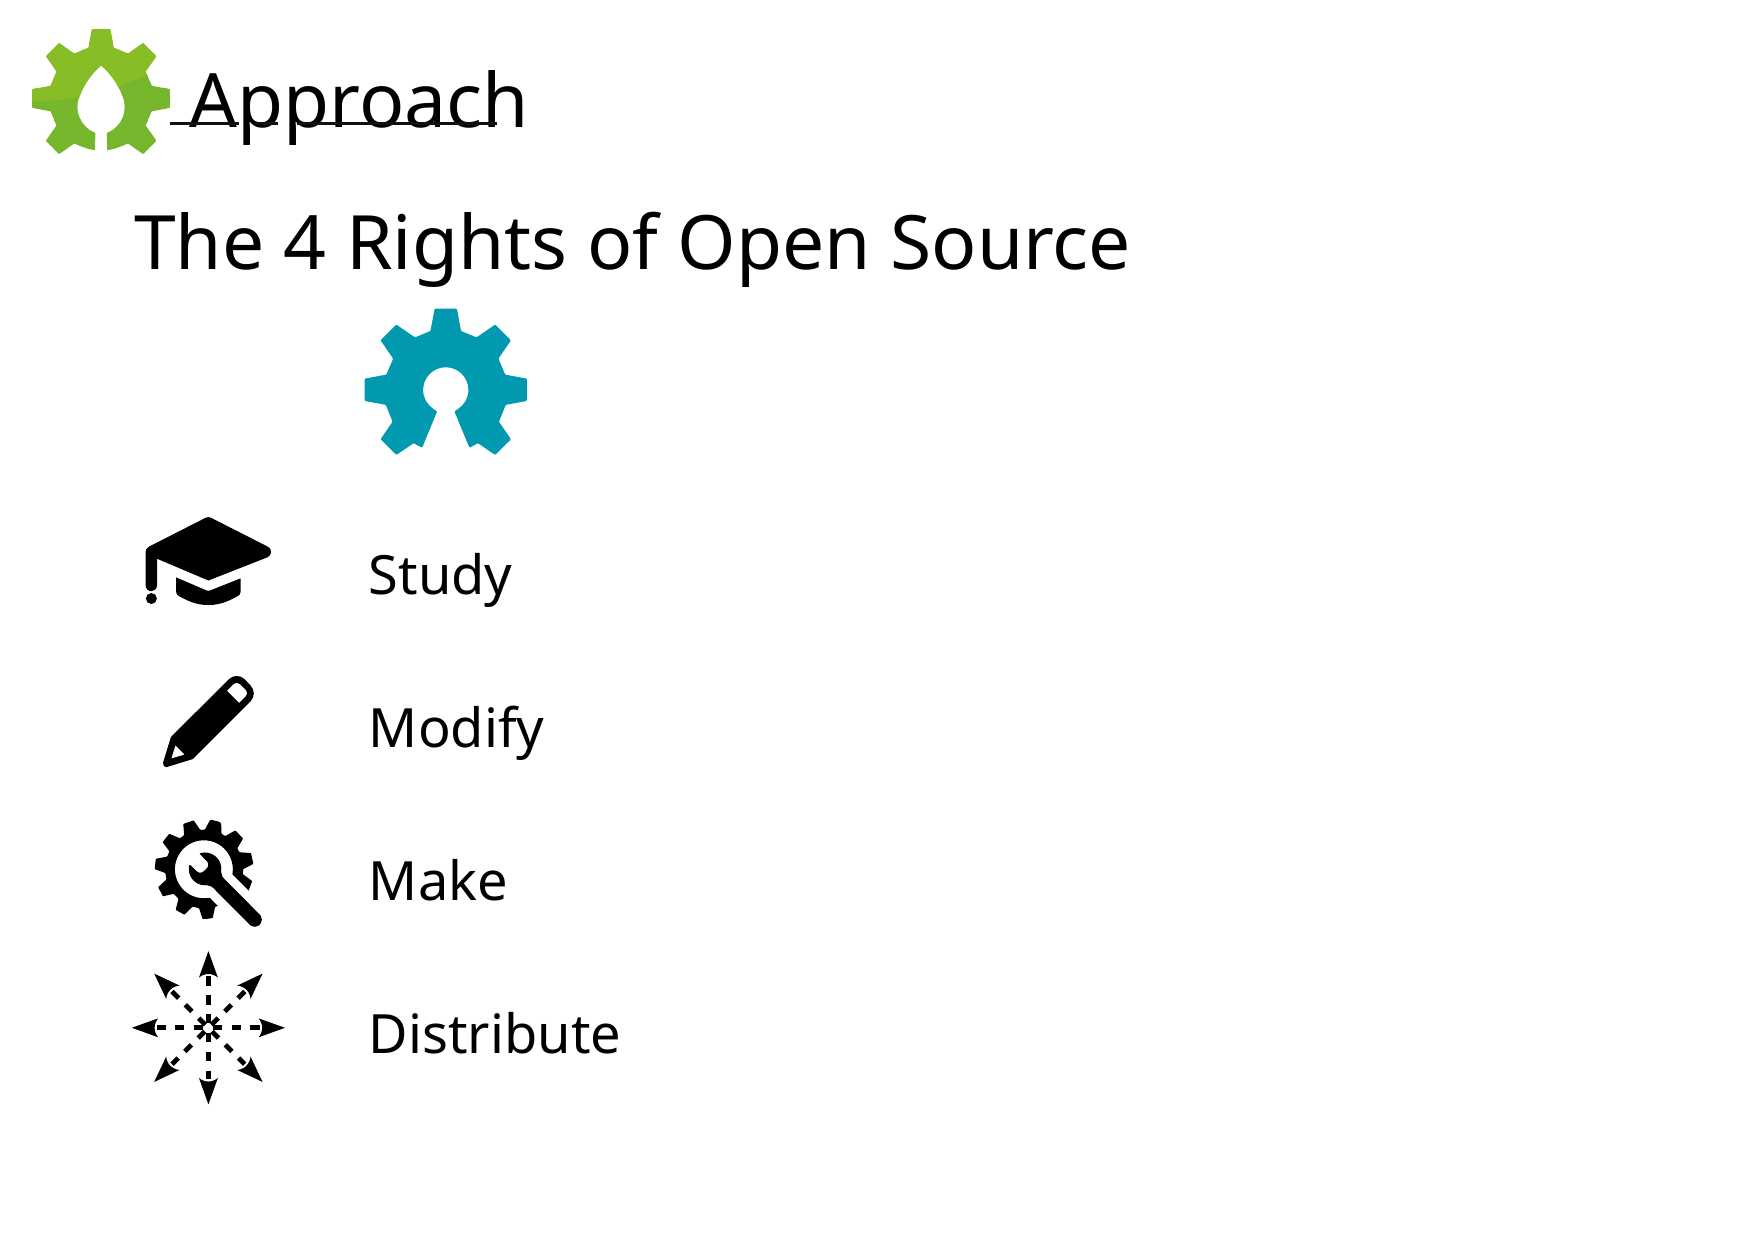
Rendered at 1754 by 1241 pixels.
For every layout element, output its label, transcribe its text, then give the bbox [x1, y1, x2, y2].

text_box Approach [174, 40, 718, 143]
text_box Make [354, 835, 509, 914]
text_box Modify [354, 682, 543, 761]
picture [154, 819, 262, 927]
text_box Study [354, 529, 517, 608]
picture [162, 675, 254, 768]
text_box Distribute [354, 988, 612, 1067]
picture [364, 308, 527, 455]
picture [32, 29, 170, 154]
picture [145, 517, 272, 606]
text_box The 4 Rights of Open Source [134, 191, 1518, 289]
